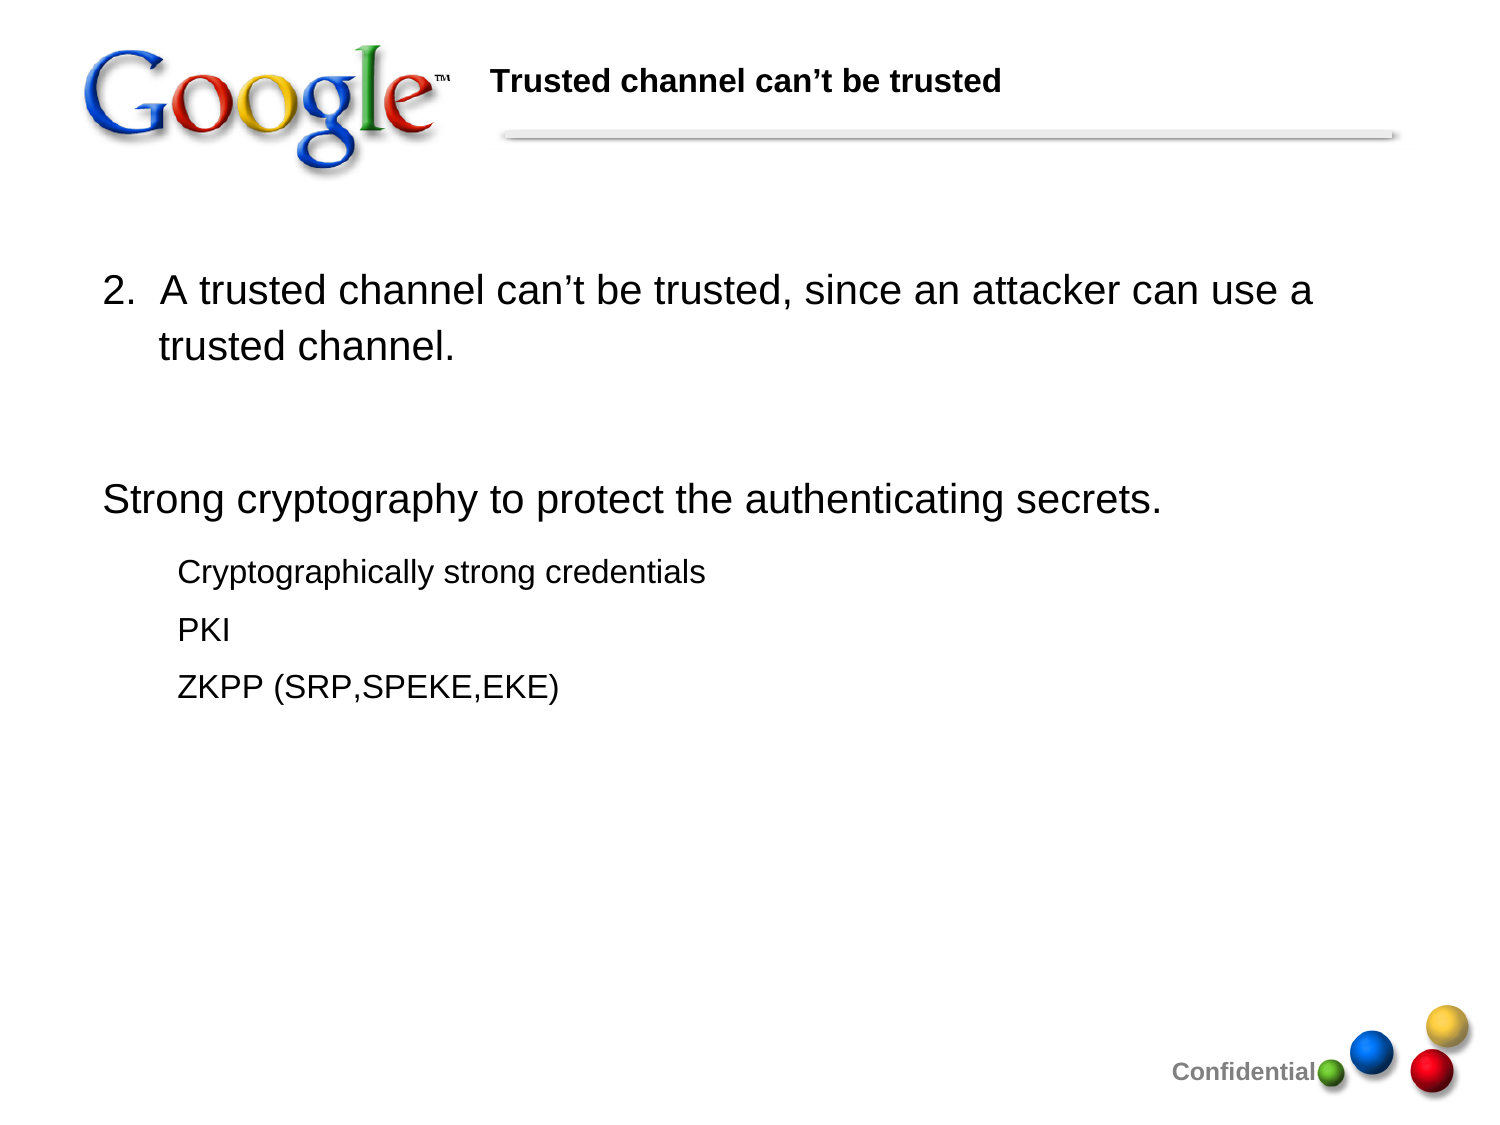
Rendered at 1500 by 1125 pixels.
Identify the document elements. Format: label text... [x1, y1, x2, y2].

list 2. A trusted channel can’t be trusted, since an attacker can use a trusted channel. Strong cryptography to protect the authenticating secrets. Cryptographically strong credentials PKI ZKPP (SRP,SPEKE,EKE) [87, 249, 1338, 851]
title Trusted channel can’t be trusted [474, 37, 1450, 126]
